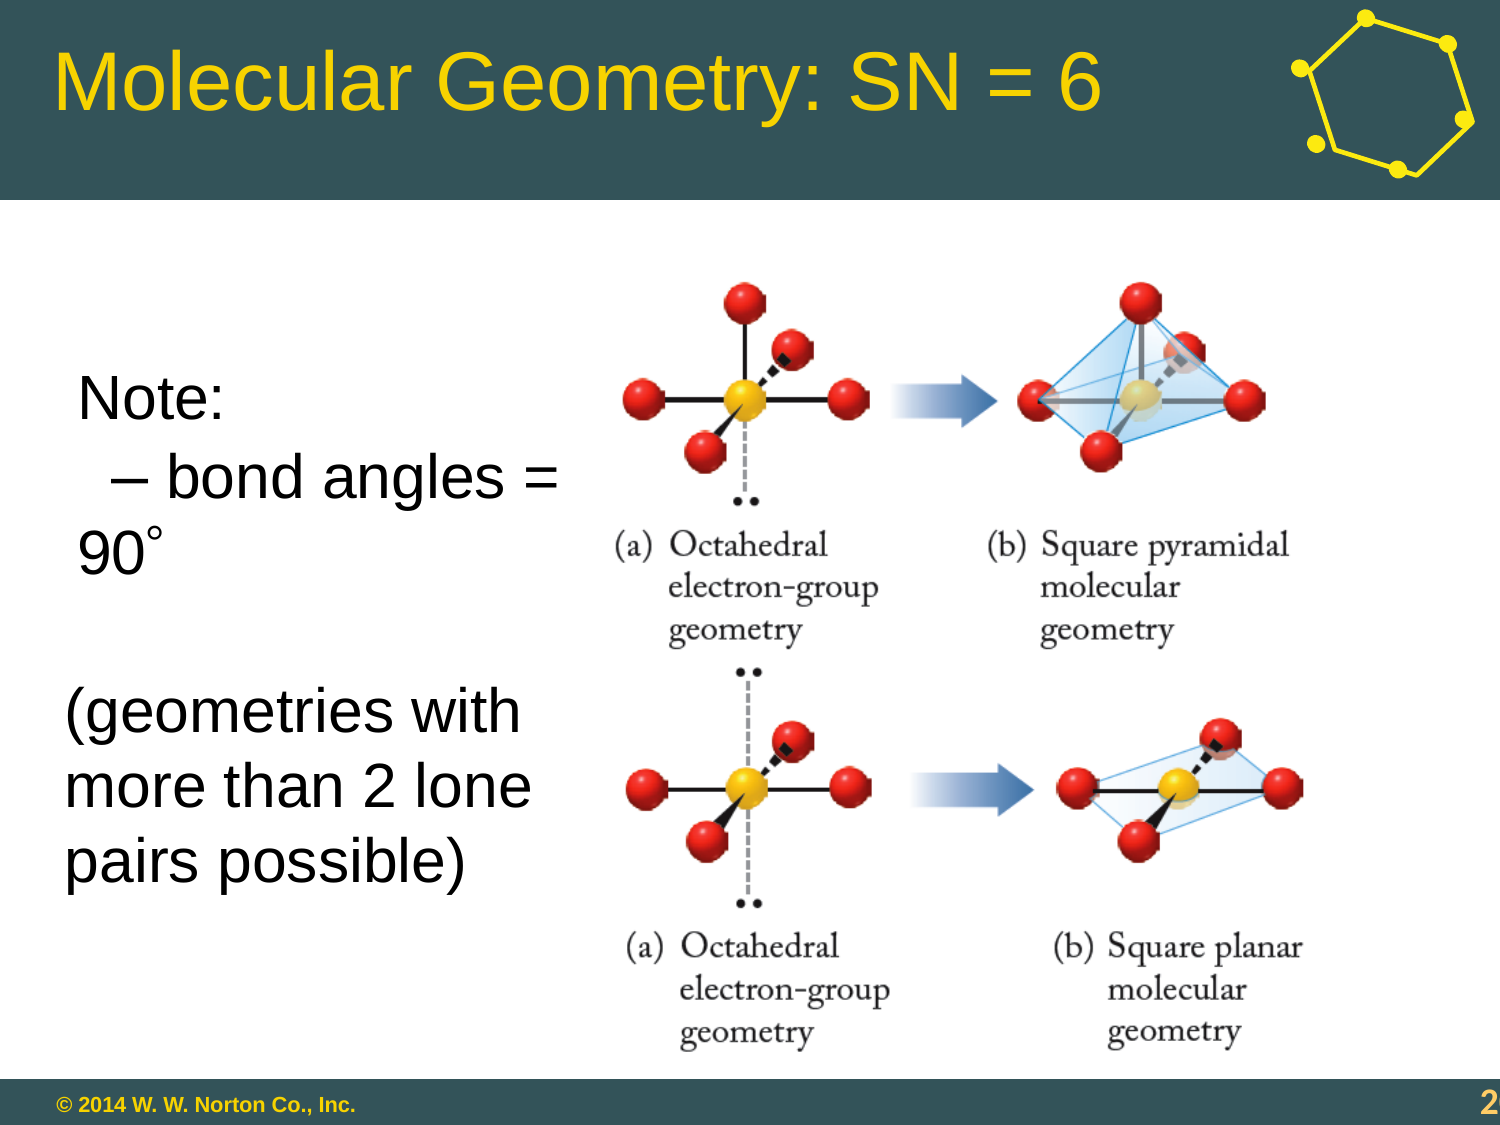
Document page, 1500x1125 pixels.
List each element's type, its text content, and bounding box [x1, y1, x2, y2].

text_box (geometries with more than 2 lone pairs possible) [50, 662, 625, 903]
text_box Molecular Geometry: SN = 6 [37, 19, 1213, 195]
slide_number 9 - <number> [112, 1025, 250, 1100]
text_box <number> [1342, 1073, 1500, 1125]
text_box Note: – bond angles = 90 [62, 349, 625, 655]
picture [611, 263, 1313, 1056]
